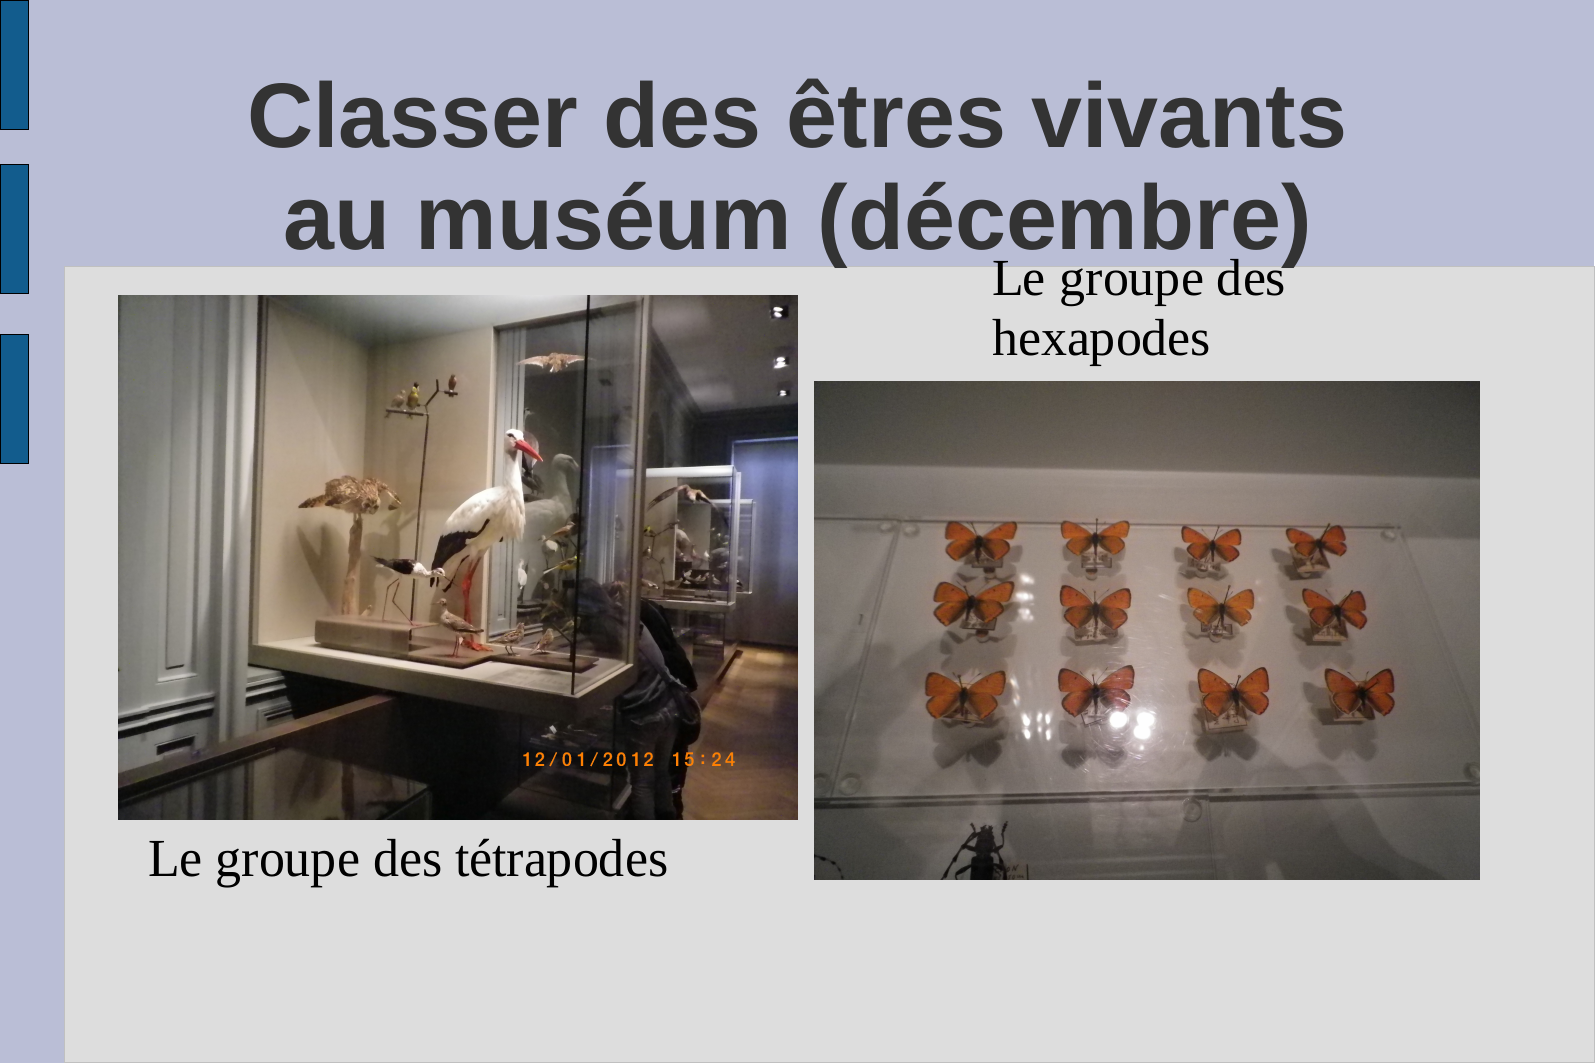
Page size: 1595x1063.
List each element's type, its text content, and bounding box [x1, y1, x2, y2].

picture [814, 615, 1480, 880]
picture [118, 295, 798, 820]
chart [147, 826, 813, 1063]
title Classer des êtres vivants au muséum (décembre) [117, 64, 1479, 270]
chart [814, 247, 1489, 615]
